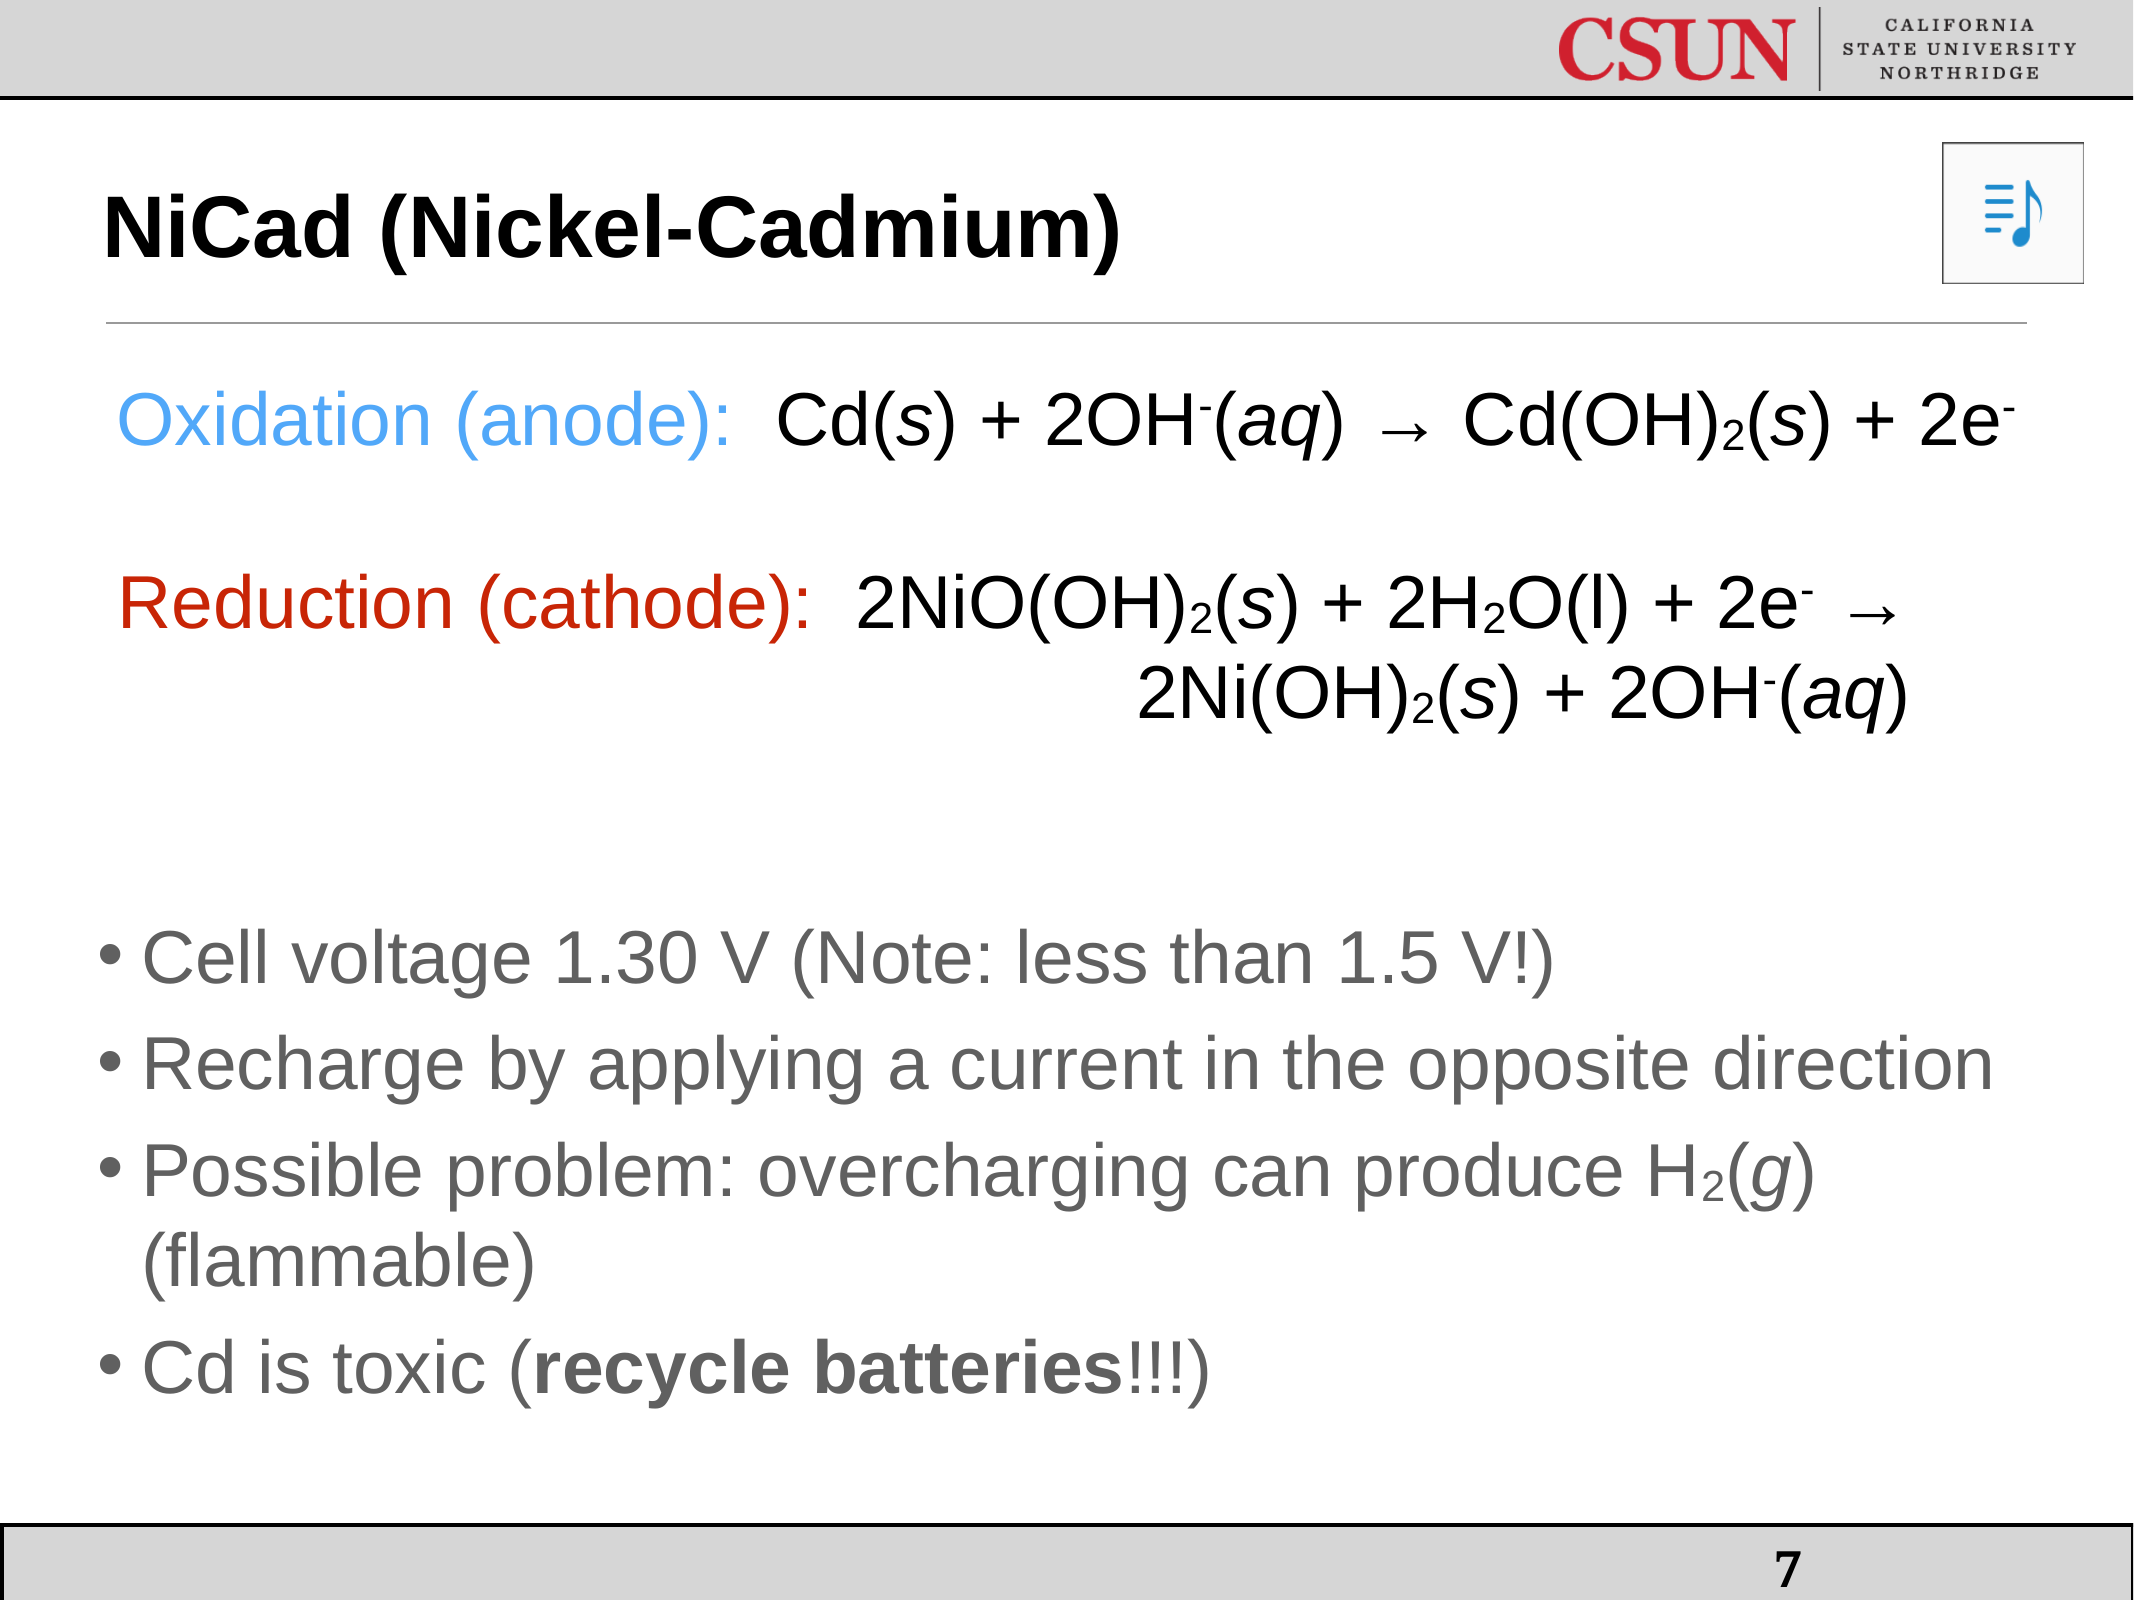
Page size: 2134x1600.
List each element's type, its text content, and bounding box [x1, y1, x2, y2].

text_box [1941, 141, 2086, 286]
text_box Reduction (cathode): 2NiO(OH)2(s) + 2H2O(l) + 2e- → 2Ni(OH)2(s) + 2OH-(aq) [109, 545, 1919, 743]
text_box Oxidation (anode): Cd(s) + 2OH-(aq) → Cd(OH)2(s) + 2e- [108, 362, 2025, 469]
title NiCad (Nickel-Cadmium) [93, 104, 2040, 284]
list Cell voltage 1.30 V (Note: less than 1.5 V!) Recharge by applying a current in the opposite direction Possible problem: overcharging can produce H2(g) (flammable) Cd is toxic (recycle batteries!!!) [89, 900, 2099, 1441]
picture [1559, 7, 2076, 91]
